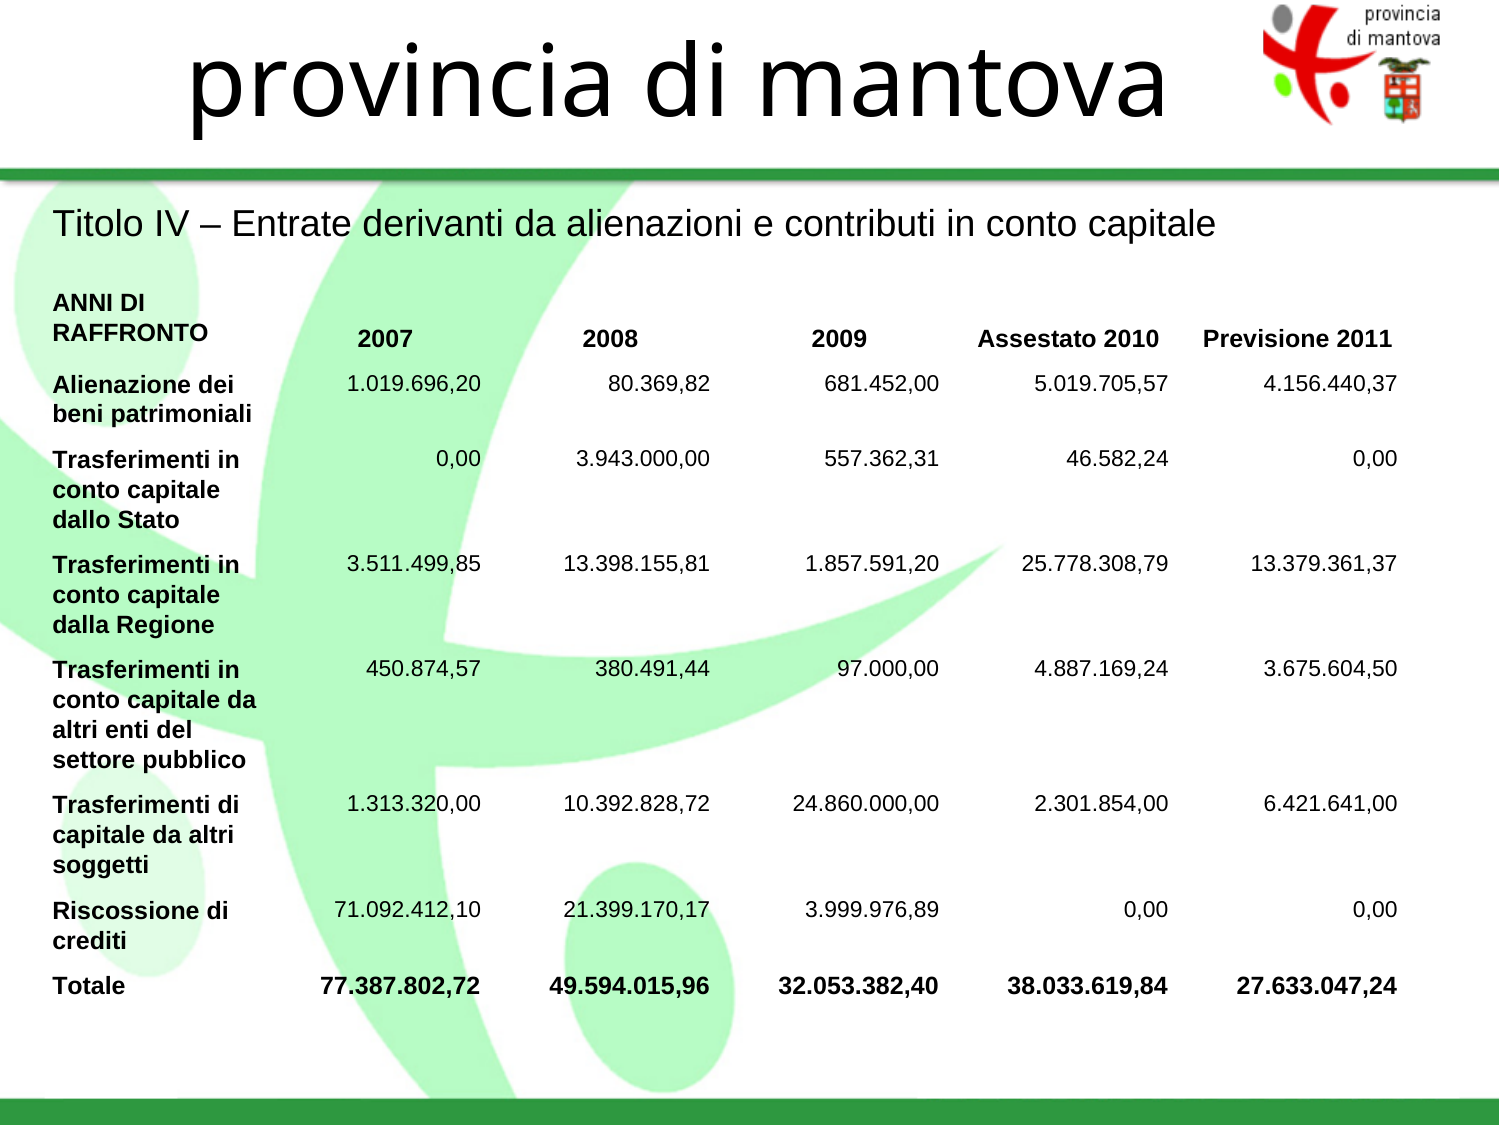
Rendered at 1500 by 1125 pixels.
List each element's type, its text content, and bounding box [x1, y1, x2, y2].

table_header 2009 [725, 279, 954, 360]
table_cell Trasferimenti in conto capitale dallo Stato [38, 436, 275, 541]
table_cell 2.301.854,00 [954, 781, 1183, 887]
table_cell 46.582,24 [954, 436, 1183, 541]
table_cell 450.874,57 [275, 646, 496, 781]
table_cell 25.778.308,79 [954, 541, 1183, 646]
table_cell 24.860.000,00 [725, 781, 954, 887]
table_header ANNI DI RAFFRONTO [38, 279, 275, 360]
table_cell 3.943.000,00 [496, 436, 725, 541]
table_cell 13.379.361,37 [1183, 541, 1412, 646]
table_cell 80.369,82 [496, 360, 725, 436]
table_cell Totale [38, 962, 275, 1007]
table_cell 3.511.499,85 [275, 541, 496, 646]
table_cell 32.053.382,40 [725, 962, 954, 1007]
table_header Previsione 2011 [1183, 279, 1412, 360]
table_cell 5.019.705,57 [954, 360, 1183, 436]
table_cell Trasferimenti in conto capitale dalla Regione [38, 541, 275, 646]
table_cell 38.033.619,84 [954, 962, 1183, 1007]
table_cell 0,00 [954, 887, 1183, 962]
table_cell 49.594.015,96 [496, 962, 725, 1007]
table_cell 10.392.828,72 [496, 781, 725, 887]
table_cell 1.313.320,00 [275, 781, 496, 887]
table_cell 71.092.412,10 [275, 887, 496, 962]
table_cell 27.633.047,24 [1183, 962, 1412, 1007]
table_cell 0,00 [1183, 436, 1412, 541]
table_cell 0,00 [1183, 887, 1412, 962]
text_box Titolo IV – Entrate derivanti da alienazioni e contributi in conto capitale [37, 190, 1413, 252]
table_cell 1.857.591,20 [725, 541, 954, 646]
table_cell Trasferimenti in conto capitale da altri enti del settore pubblico [38, 646, 275, 781]
table_cell 6.421.641,00 [1183, 781, 1412, 887]
table_cell 681.452,00 [725, 360, 954, 436]
table_header 2008 [496, 279, 725, 360]
table_cell 97.000,00 [725, 646, 954, 781]
table_cell 4.887.169,24 [954, 646, 1183, 781]
table_cell 557.362,31 [725, 436, 954, 541]
table_header Assestato 2010 [954, 279, 1183, 360]
table_cell 21.399.170,17 [496, 887, 725, 962]
table_cell Trasferimenti di capitale da altri soggetti [38, 781, 275, 887]
picture [0, 166, 1499, 1125]
table_cell 13.398.155,81 [496, 541, 725, 646]
table_cell 0,00 [275, 436, 496, 541]
table_cell Riscossione di crediti [38, 887, 275, 962]
table_cell 3.999.976,89 [725, 887, 954, 962]
table_cell 380.491,44 [496, 646, 725, 781]
table_header 2007 [275, 279, 496, 360]
table_cell 3.675.604,50 [1183, 646, 1412, 781]
table_cell Alienazione dei beni patrimoniali [38, 360, 275, 436]
table_cell 1.019.696,20 [275, 360, 496, 436]
picture [1262, 0, 1446, 127]
text_box provincia di mantova [171, 8, 1199, 145]
table_cell 77.387.802,72 [275, 962, 496, 1007]
table_cell 4.156.440,37 [1183, 360, 1412, 436]
